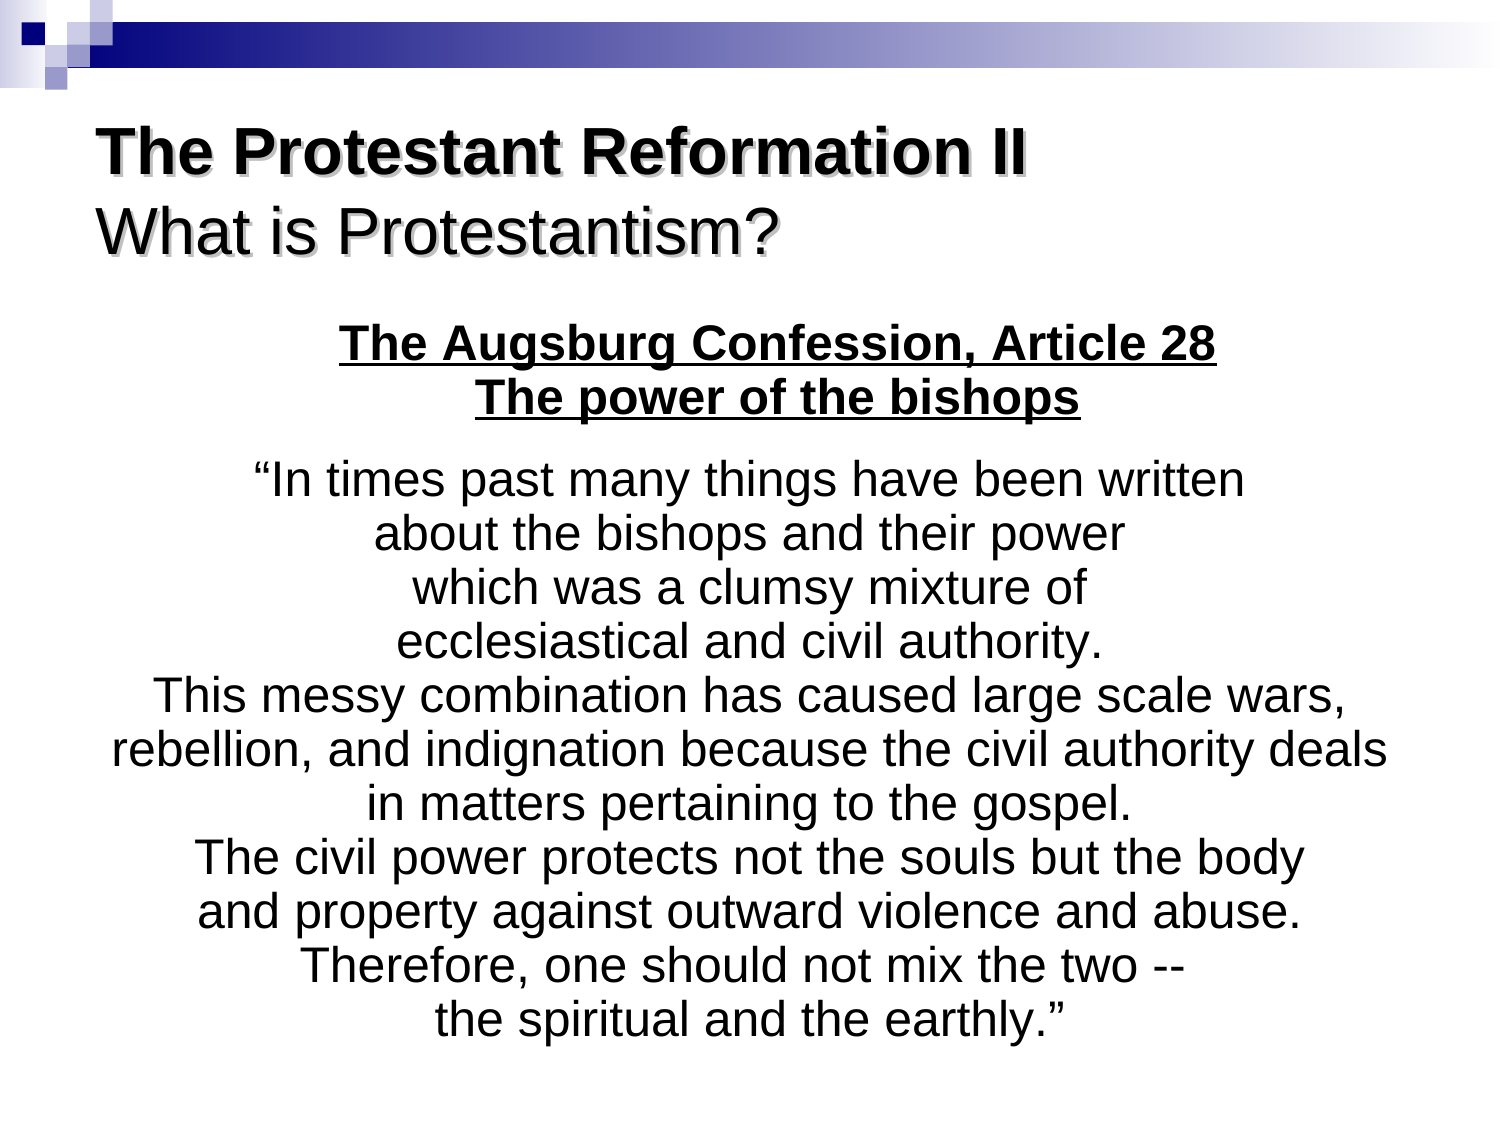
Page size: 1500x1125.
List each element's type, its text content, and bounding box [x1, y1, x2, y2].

list The Augsburg Confession, Article 28 The power of the bishops “In times past many things have been written about the bishops and their power which was a clumsy mixture of ecclesiastical and civil authority. This messy combination has caused large scale wars, rebellion, and indignation because the civil authority deals in matters pertaining to the gospel. The civil power protects not the souls but the body and property against outward violence and abuse. Therefore, one should not mix the two -- the spiritual and the earthly.” [75, 309, 1426, 1077]
title The Protestant Reformation II What is Protestantism? [80, 75, 1431, 301]
